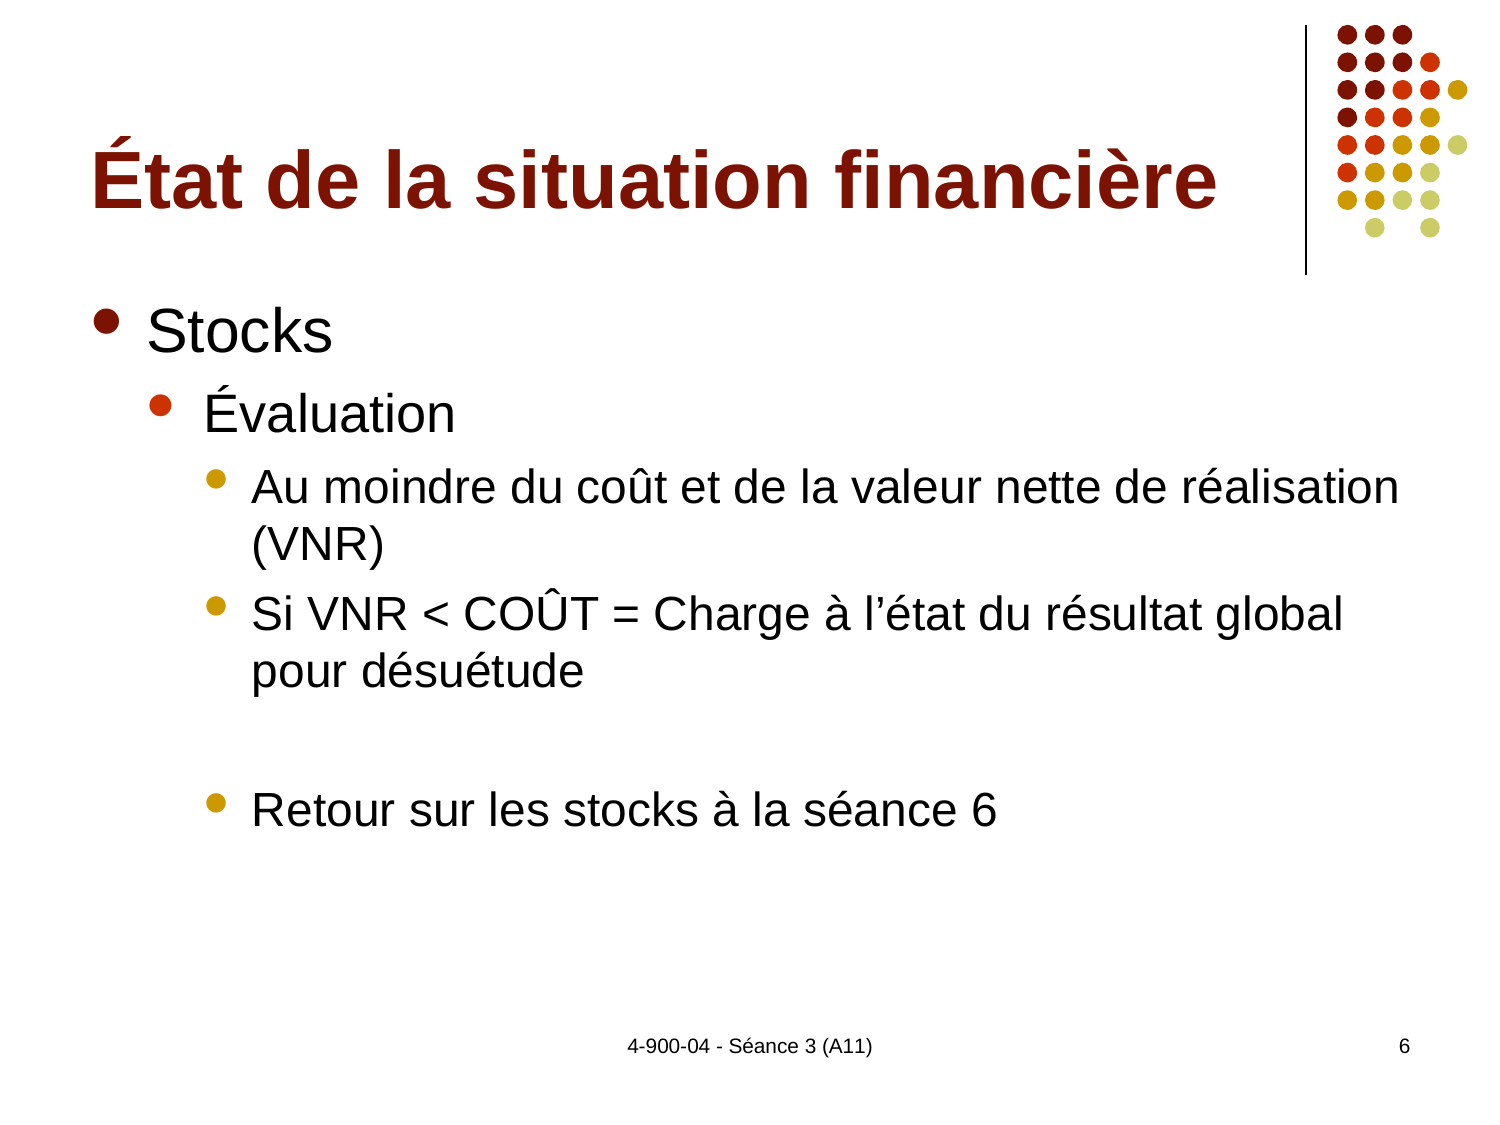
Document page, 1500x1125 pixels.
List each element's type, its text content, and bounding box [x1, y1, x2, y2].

list Stocks Évaluation Au moindre du coût et de la valeur nette de réalisation (VNR) Si VNR < COÛT = Charge à l’état du résultat global pour désuétude Retour sur les stocks à la séance 6 [75, 282, 1426, 1006]
text_box 4-900-04 - Séance 3 (A11) [512, 1025, 988, 1101]
title État de la situation financière [74, 20, 1313, 233]
text_box <numéro> [1074, 1025, 1426, 1101]
